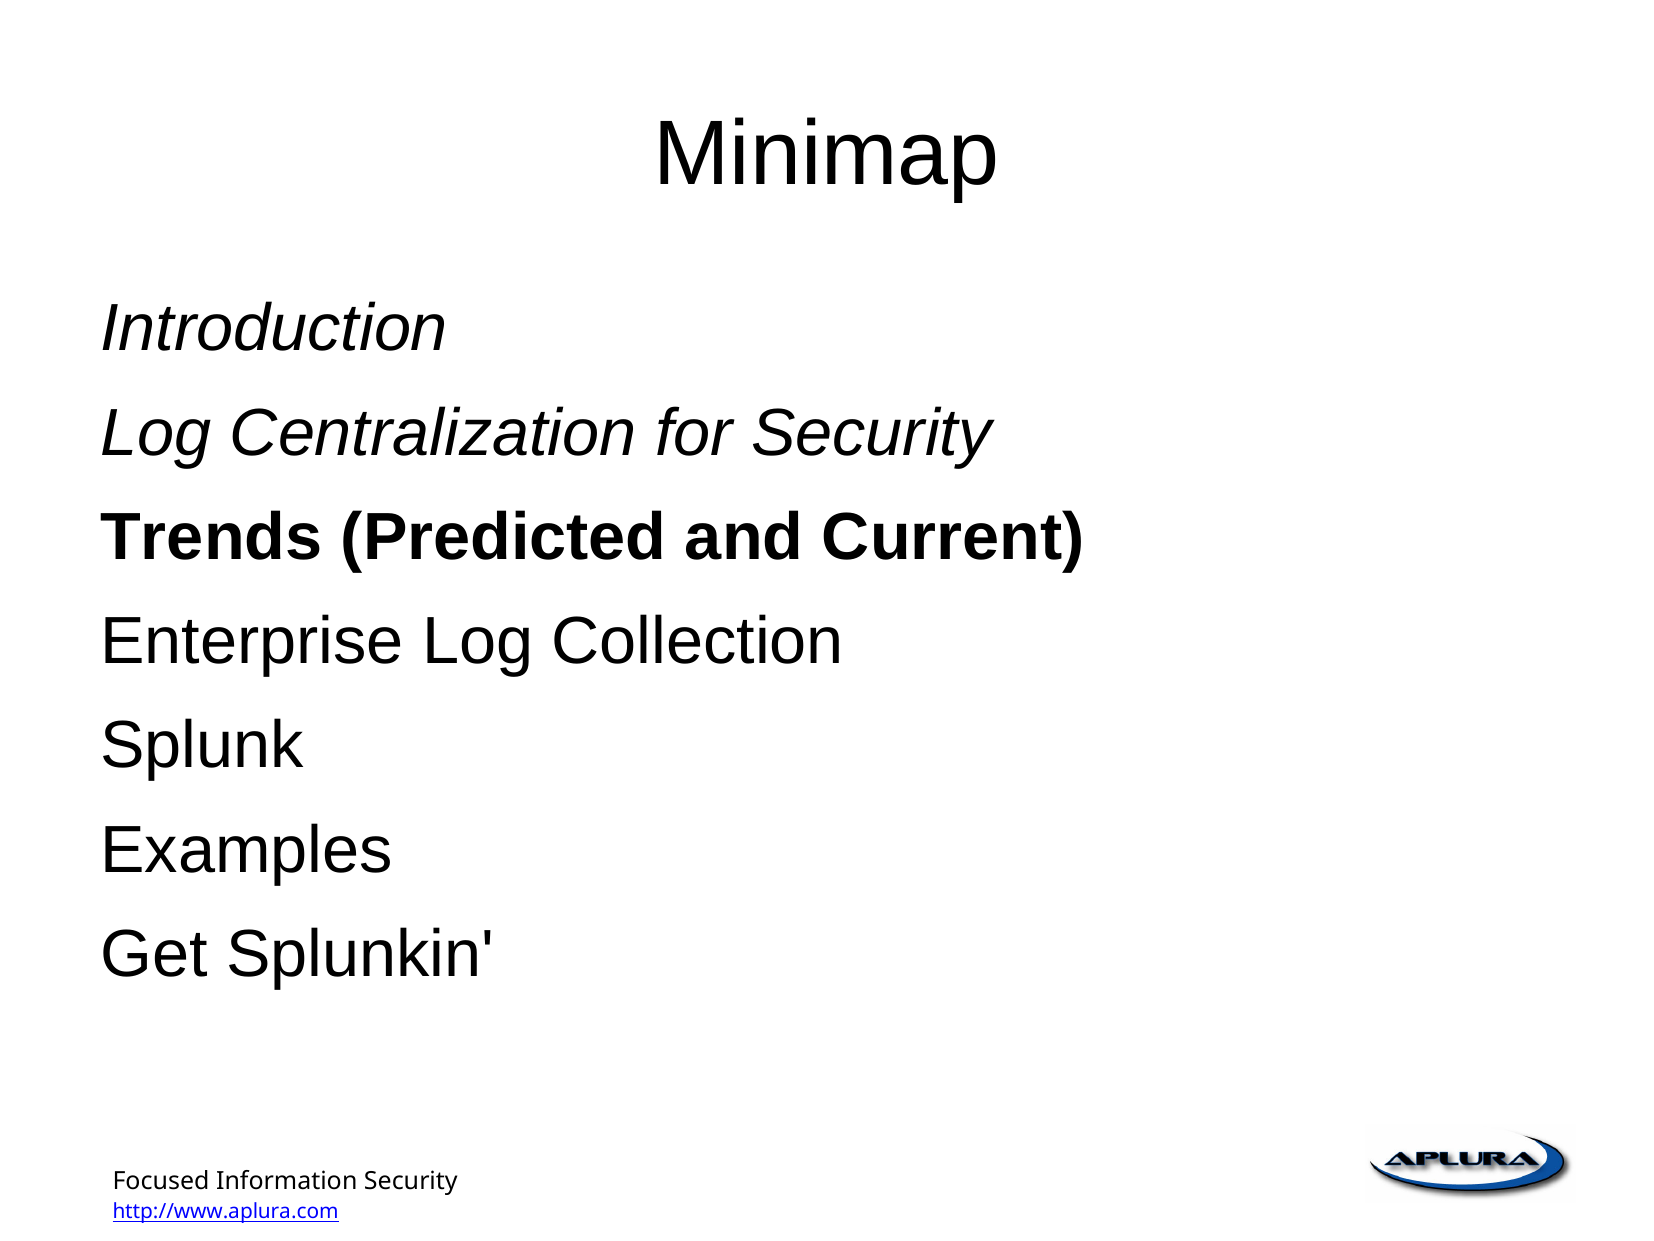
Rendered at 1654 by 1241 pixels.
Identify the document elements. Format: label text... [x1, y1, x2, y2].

list Introduction Log Centralization for Security Trends (Predicted and Current) Enterprise Log Collection Splunk Examples Get Splunkin' [82, 290, 1571, 1094]
title Minimap [82, 49, 1571, 257]
picture [1365, 1124, 1576, 1203]
